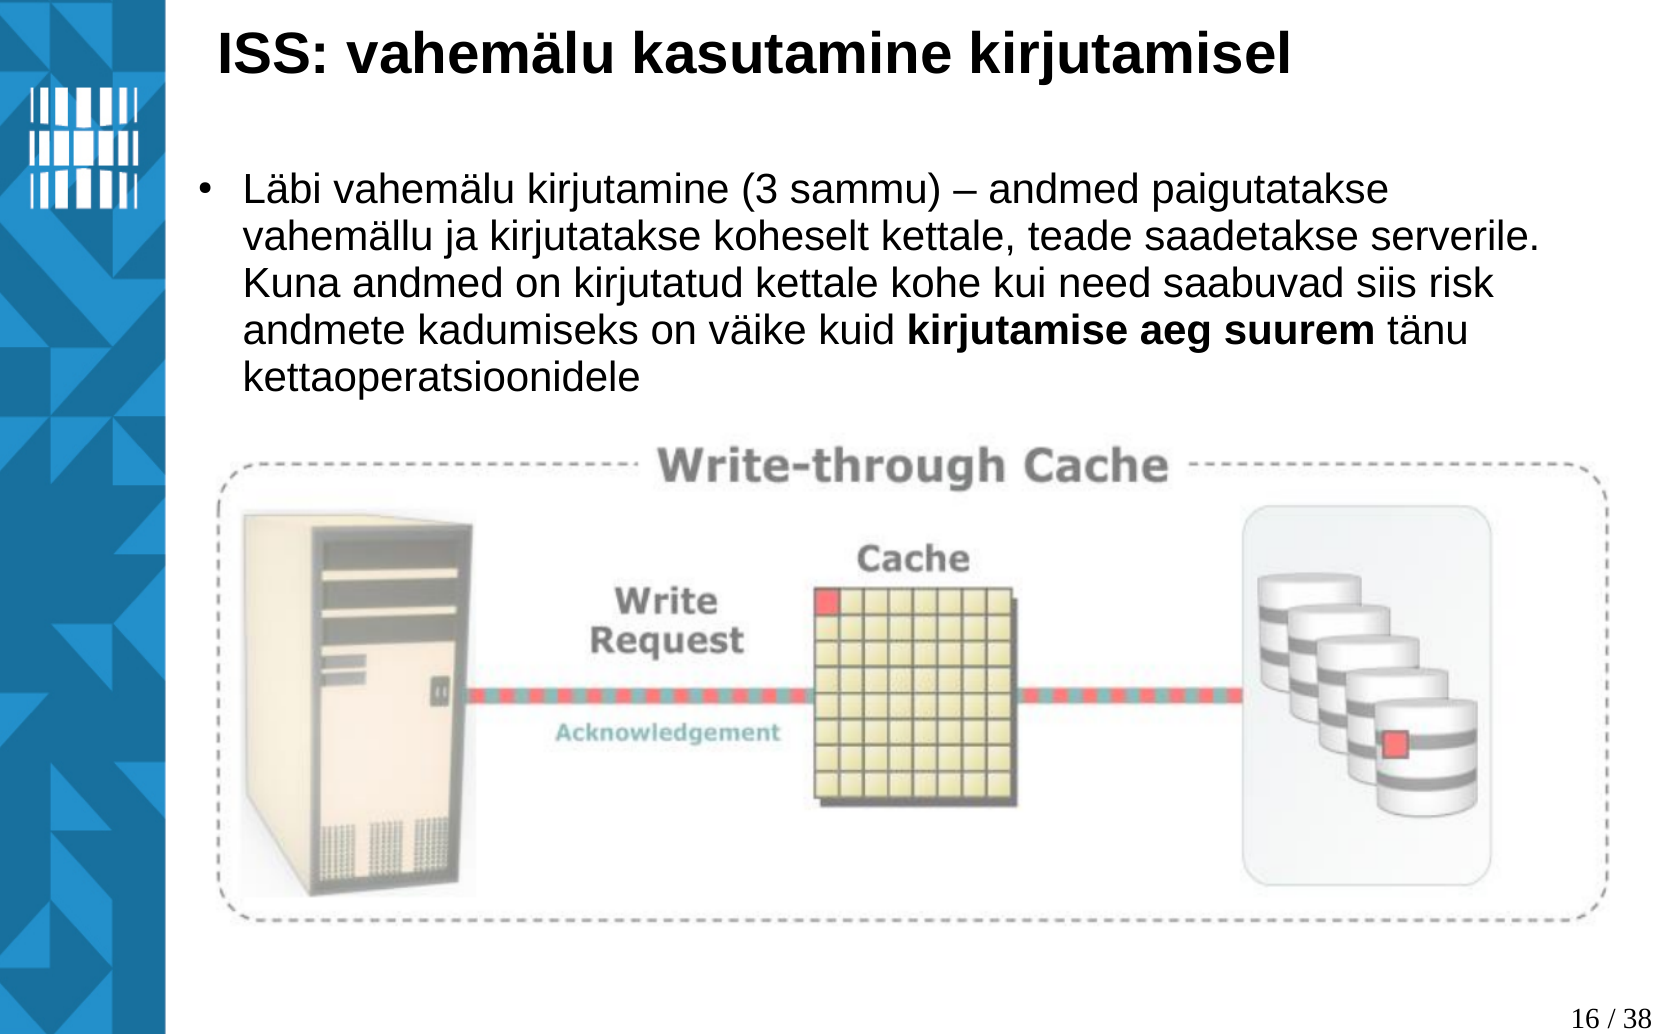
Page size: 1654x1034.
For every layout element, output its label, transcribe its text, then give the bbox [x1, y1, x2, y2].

picture [194, 419, 1642, 947]
title ISS: vahemälu kasutamine kirjutamisel [217, 11, 1539, 95]
list Läbi vahemälu kirjutamine (3 sammu) – andmed paigutatakse vahemällu ja kirjutatakse koheselt kettale, teade saadetakse serverile. Kuna andmed on kirjutatud kettale kohe kui need saabuvad siis risk andmete kadumiseks on väike kuid kirjutamise aeg suurem tänu kettaoperatsioonidele [183, 165, 1587, 402]
